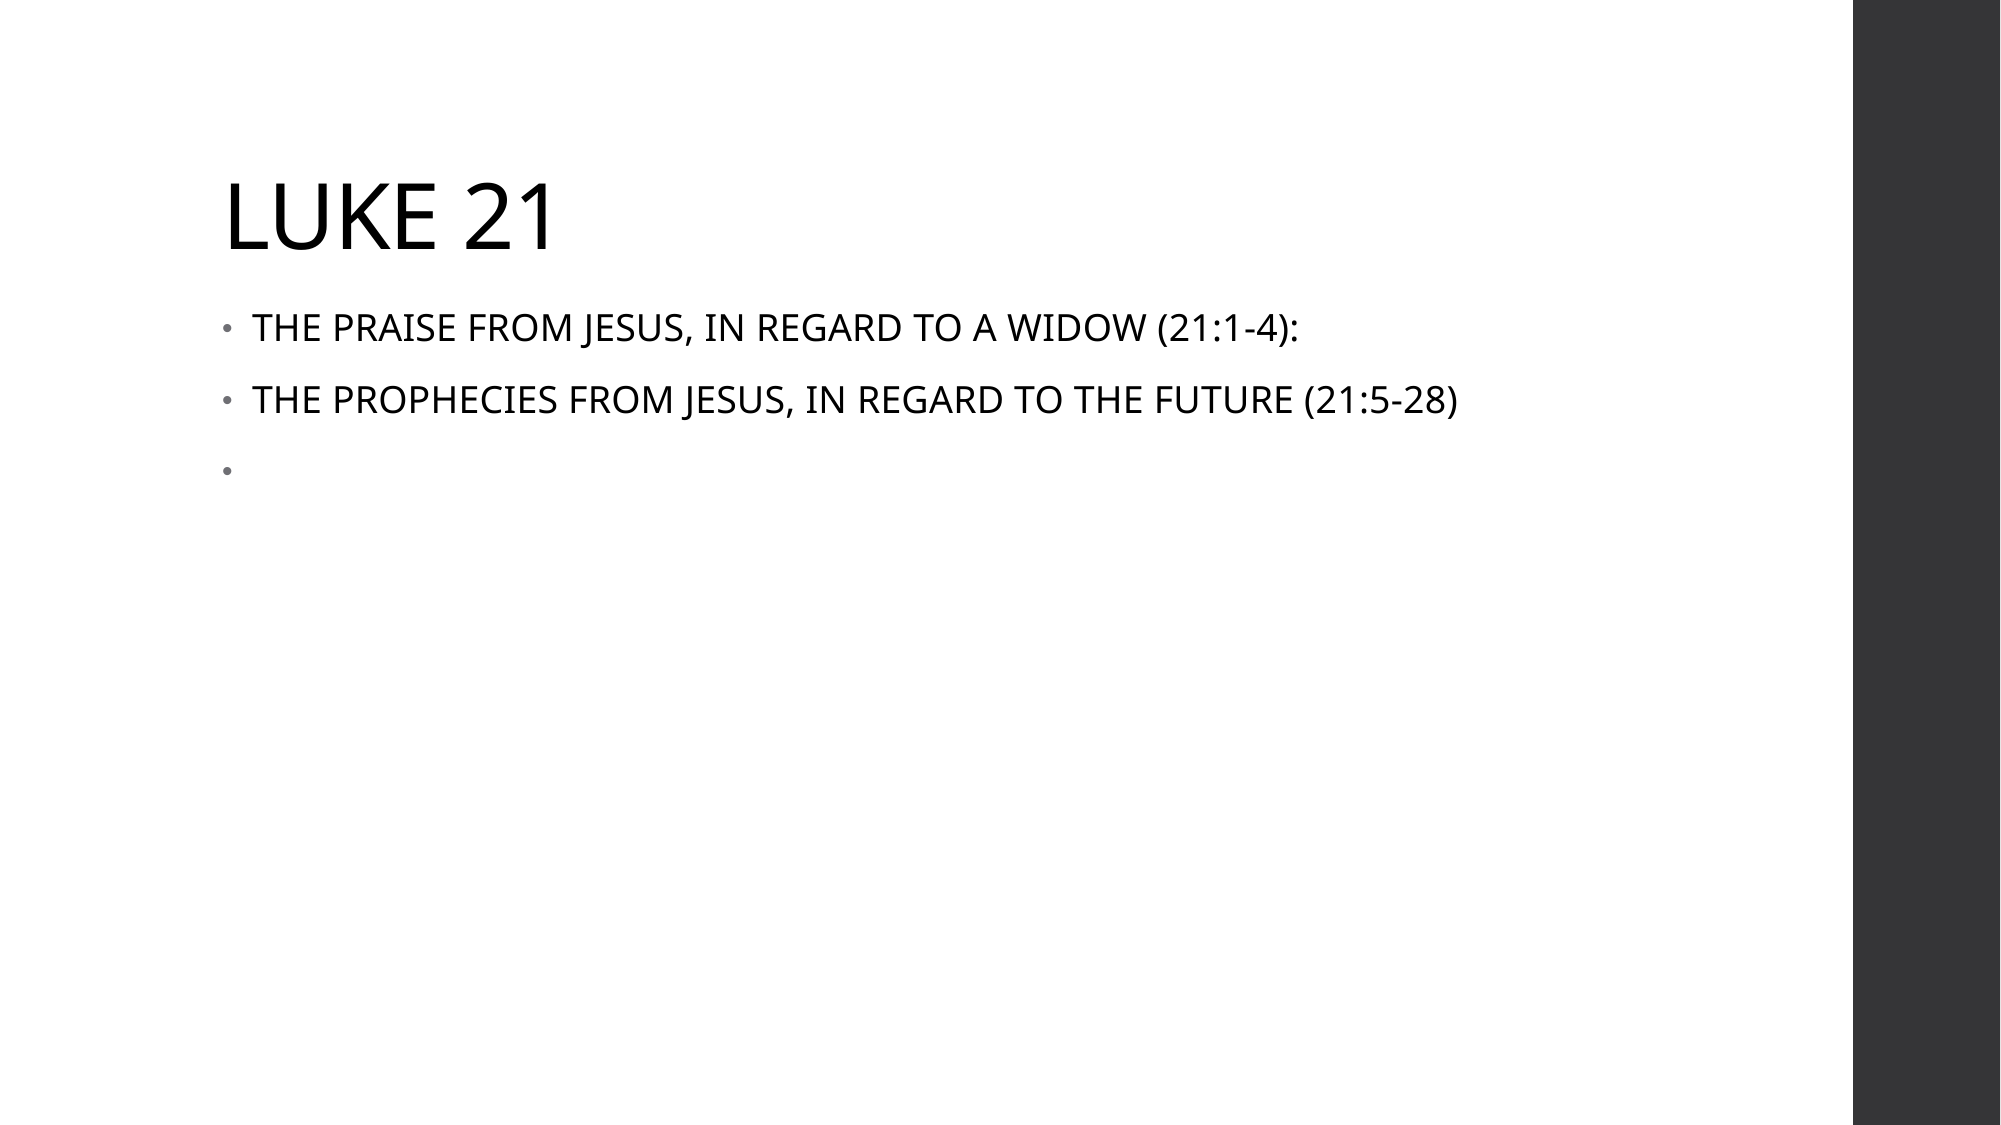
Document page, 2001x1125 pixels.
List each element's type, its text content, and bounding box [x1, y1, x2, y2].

title LUKE 21 [206, 60, 1797, 278]
list THE PRAISE FROM JESUS, IN REGARD TO A WIDOW (21:1-4): THE PROPHECIES FROM JESUS, IN REGARD TO THE FUTURE (21:5-28) [206, 299, 1617, 1014]
